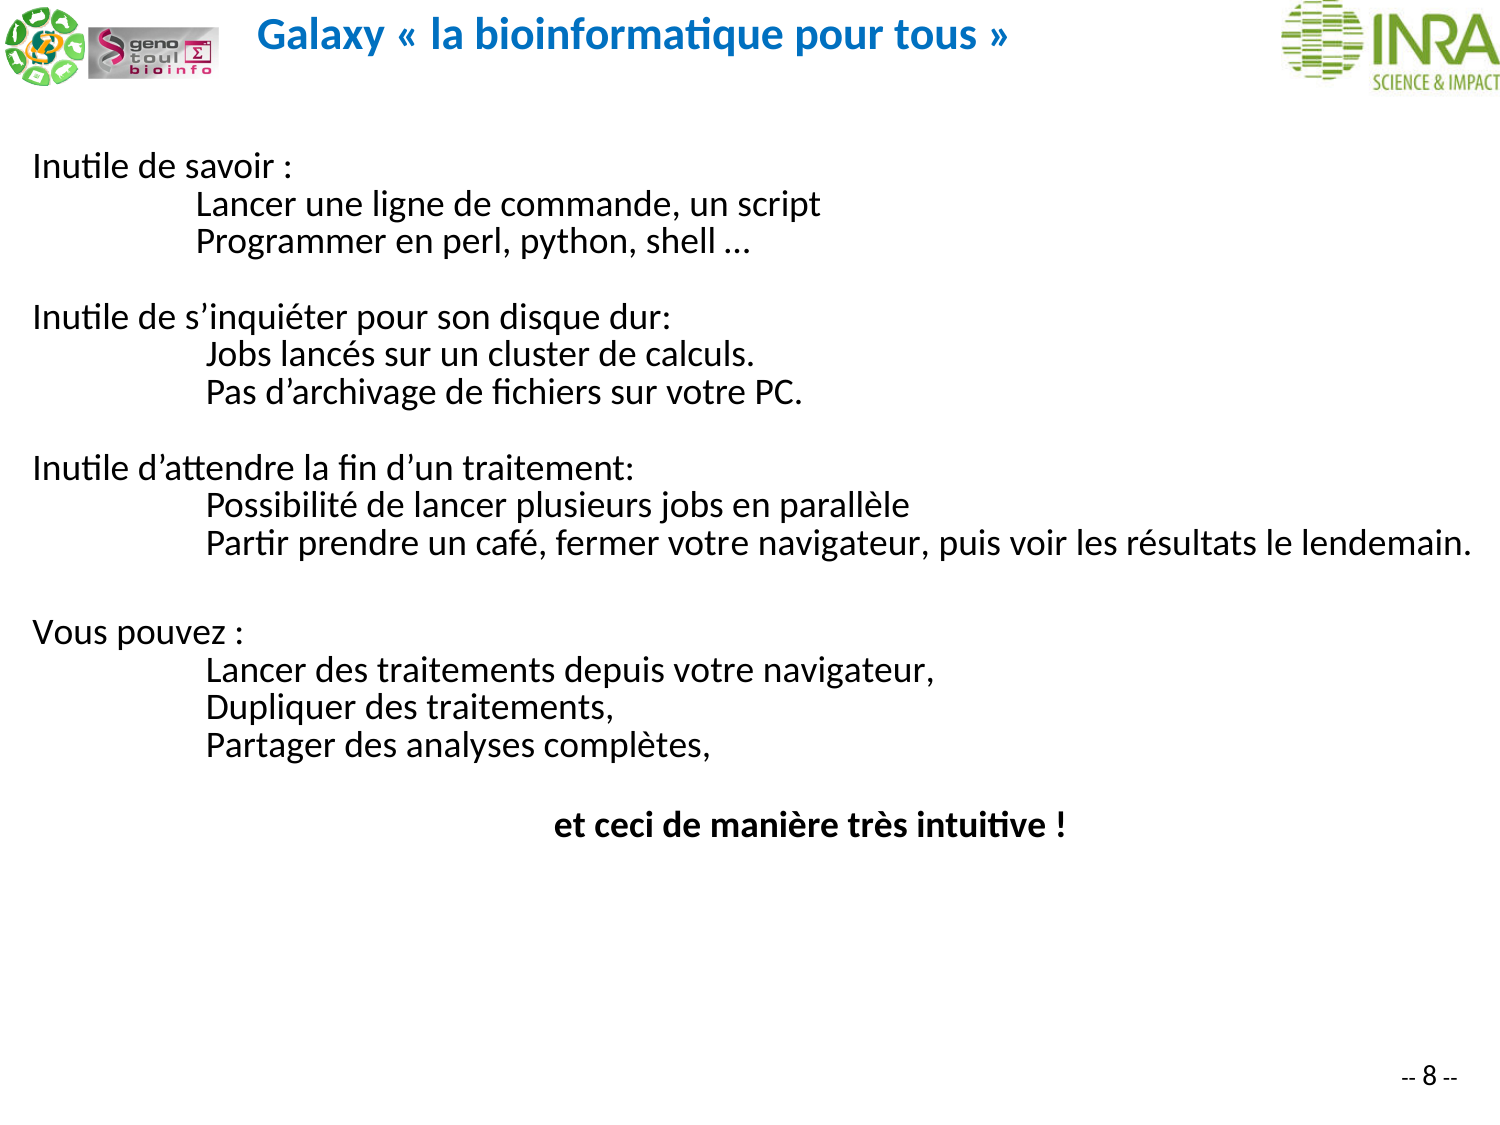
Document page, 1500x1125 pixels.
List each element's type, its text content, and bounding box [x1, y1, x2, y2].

text_box Inutile de savoir : Lancer une ligne de commande, un script Programmer en perl, python, shell … Inutile de s’inquiéter pour son disque dur: Jobs lancés sur un cluster de calculs. Pas d’archivage de fichiers sur votre PC. Inutile d’attendre la fin d’un traitement: Possibilité de lancer plusieurs jobs en parallèle Partir prendre un café, fermer votre navigateur, puis voir les résultats le lendemain. Vous pouvez : Lancer des traitements depuis votre navigateur, Dupliquer des traitements, Partager des analyses complètes, et ceci de manière très intuitive ! [18, 143, 1488, 854]
picture [88, 27, 219, 79]
picture [5, 7, 85, 86]
text_box Galaxy « la bioinformatique pour tous » [242, 7, 1258, 79]
picture [1281, 0, 1500, 110]
